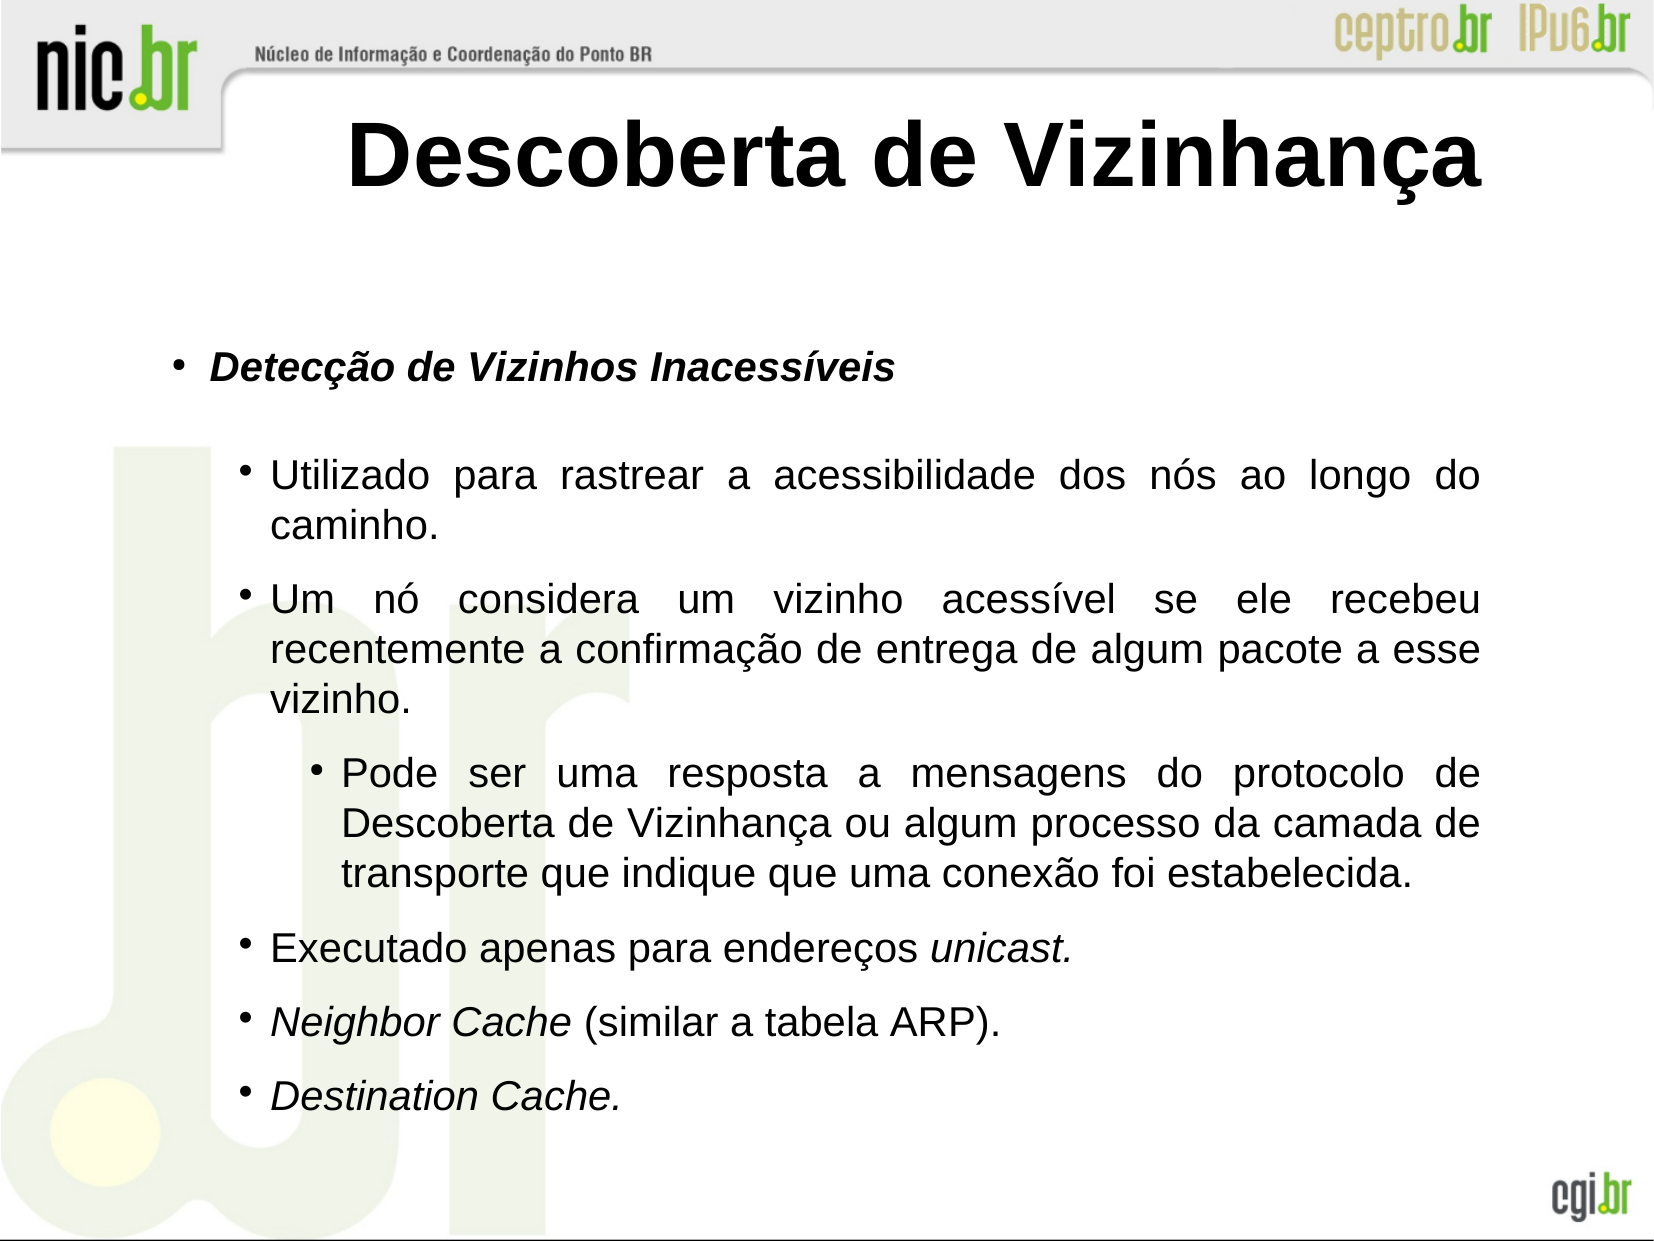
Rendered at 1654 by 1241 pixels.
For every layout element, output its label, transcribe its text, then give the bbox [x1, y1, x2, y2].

picture [0, 0, 1654, 1241]
text_box Detecção de Vizinhos Inacessíveis Utilizado para rastrear a acessibilidade dos nós ao longo do caminho. Um nó considera um vizinho acessível se ele recebeu recentemente a confirmação de entrega de algum pacote a esse vizinho. Pode ser uma resposta a mensagens do protocolo de Descoberta de Vizinhança ou algum processo da camada de transporte que indique que uma conexão foi estabelecida. Executado apenas para endereços unicast. Neighbor Cache (similar a tabela ARP). Destination Cache. [156, 336, 1497, 975]
text_box Descoberta de Vizinhança [177, 97, 1654, 215]
